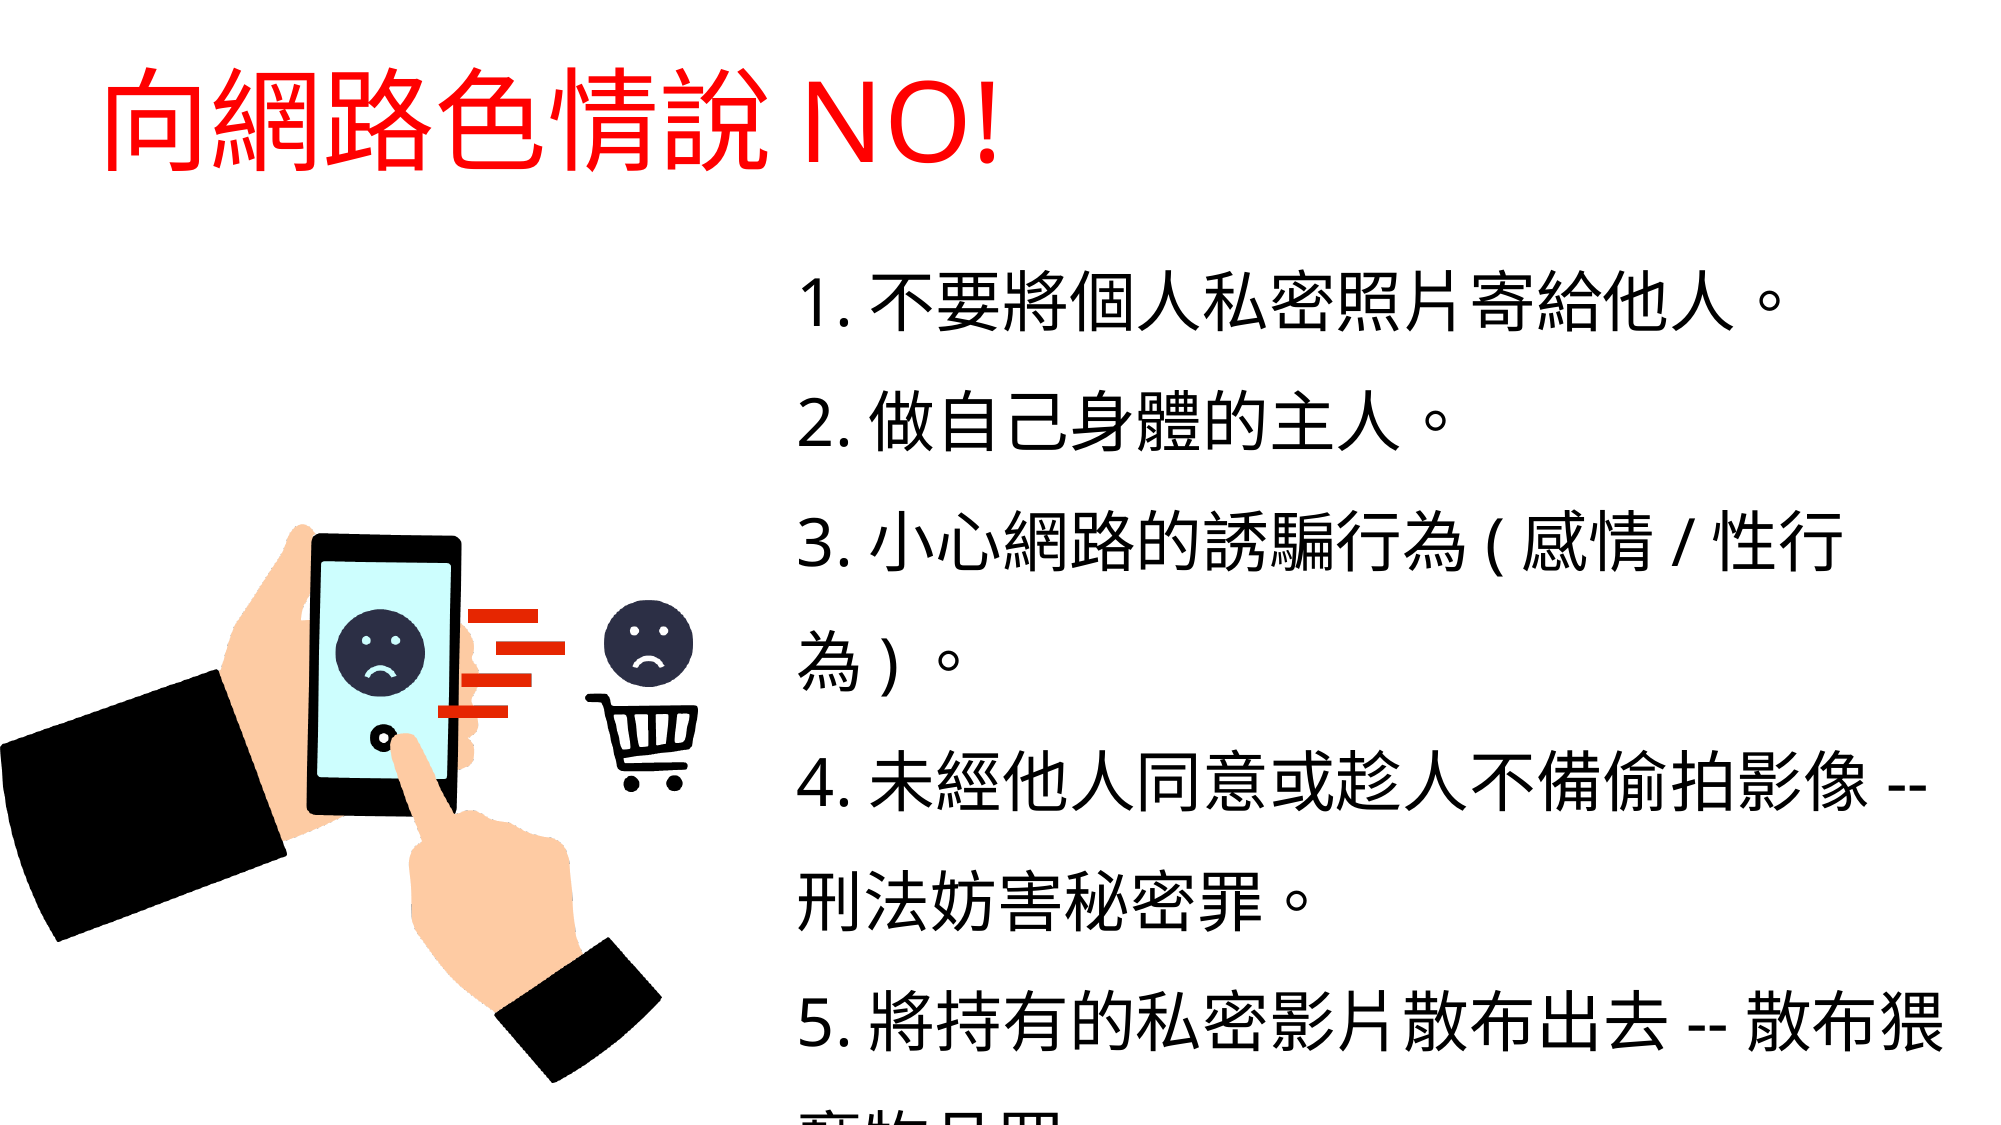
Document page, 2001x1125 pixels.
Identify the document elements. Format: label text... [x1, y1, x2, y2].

text_box 向網路色情說NO! [82, 42, 1018, 193]
text_box 1.不要將個人私密照片寄給他人。 2.做自己身體的主人。 3.小心網路的誘騙行為(感情/性行為)。 4.未經他人同意或趁人不備偷拍影像--刑法妨害秘密罪。 5.將持有的私密影片散布出去--散布猥褻物品罪。 [782, 212, 1968, 1125]
picture [0, 524, 698, 1083]
